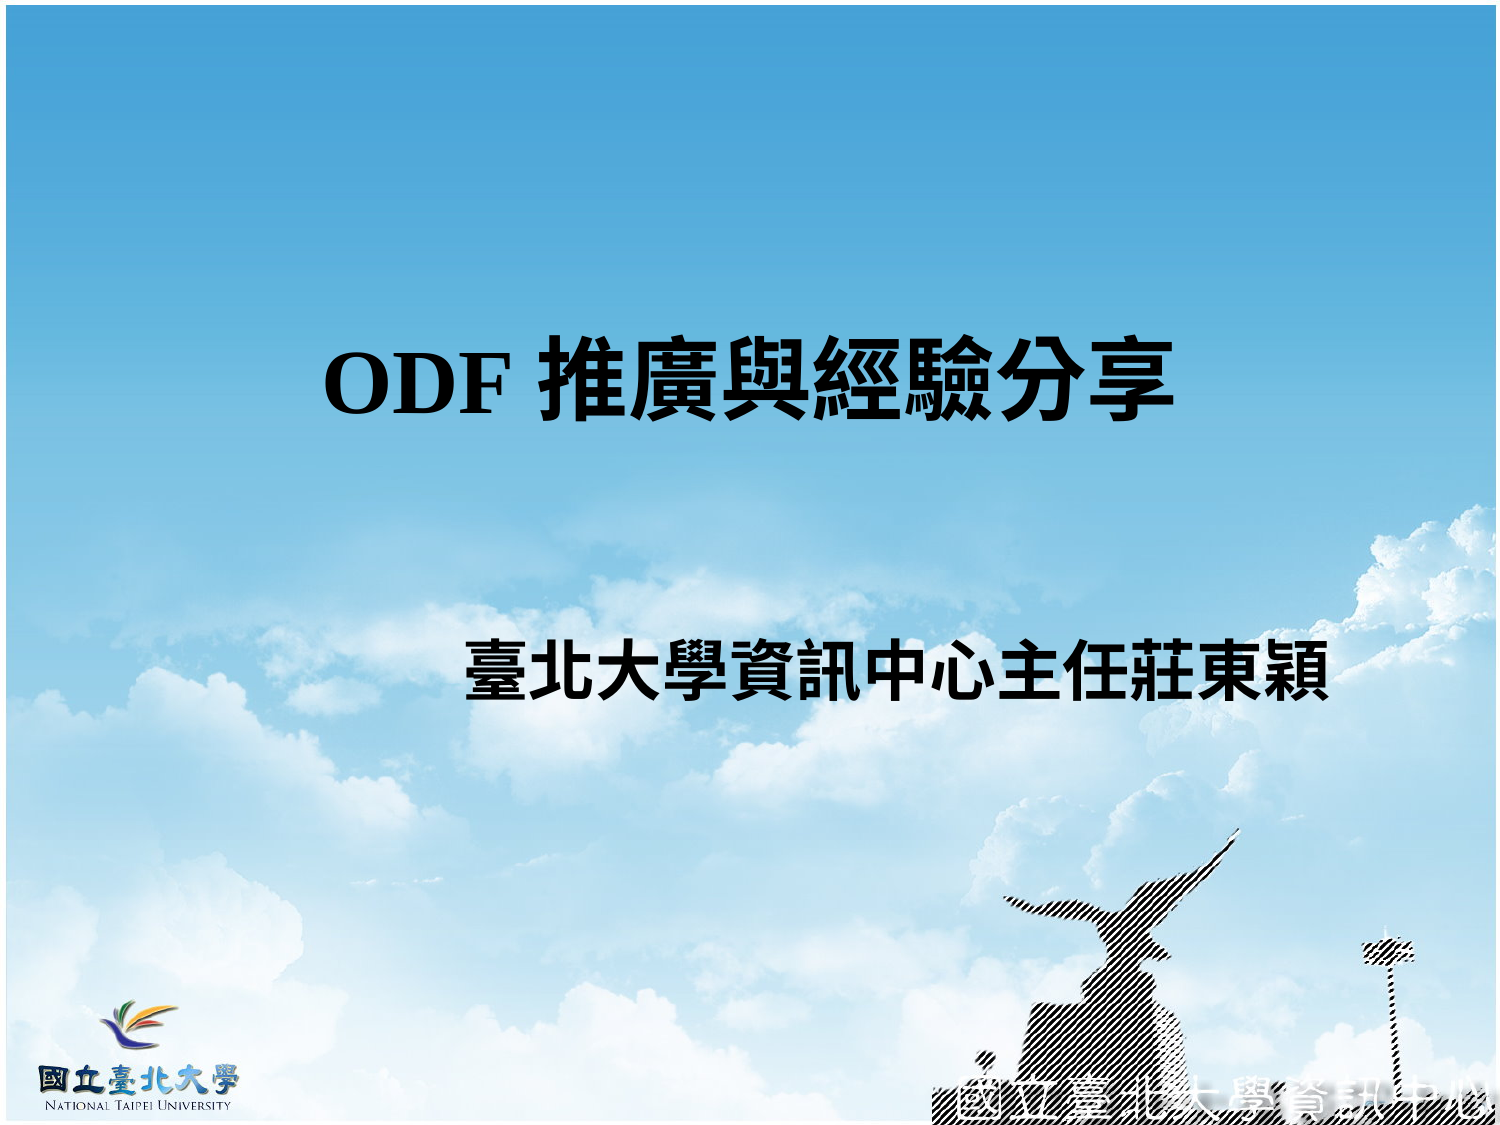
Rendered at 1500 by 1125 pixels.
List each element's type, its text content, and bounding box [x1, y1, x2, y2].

title ODF推廣與經驗分享 [92, 181, 1408, 573]
subtitle 臺北大學資訊中心主任莊東穎 [230, 621, 1356, 894]
picture [0, 0, 1500, 1125]
